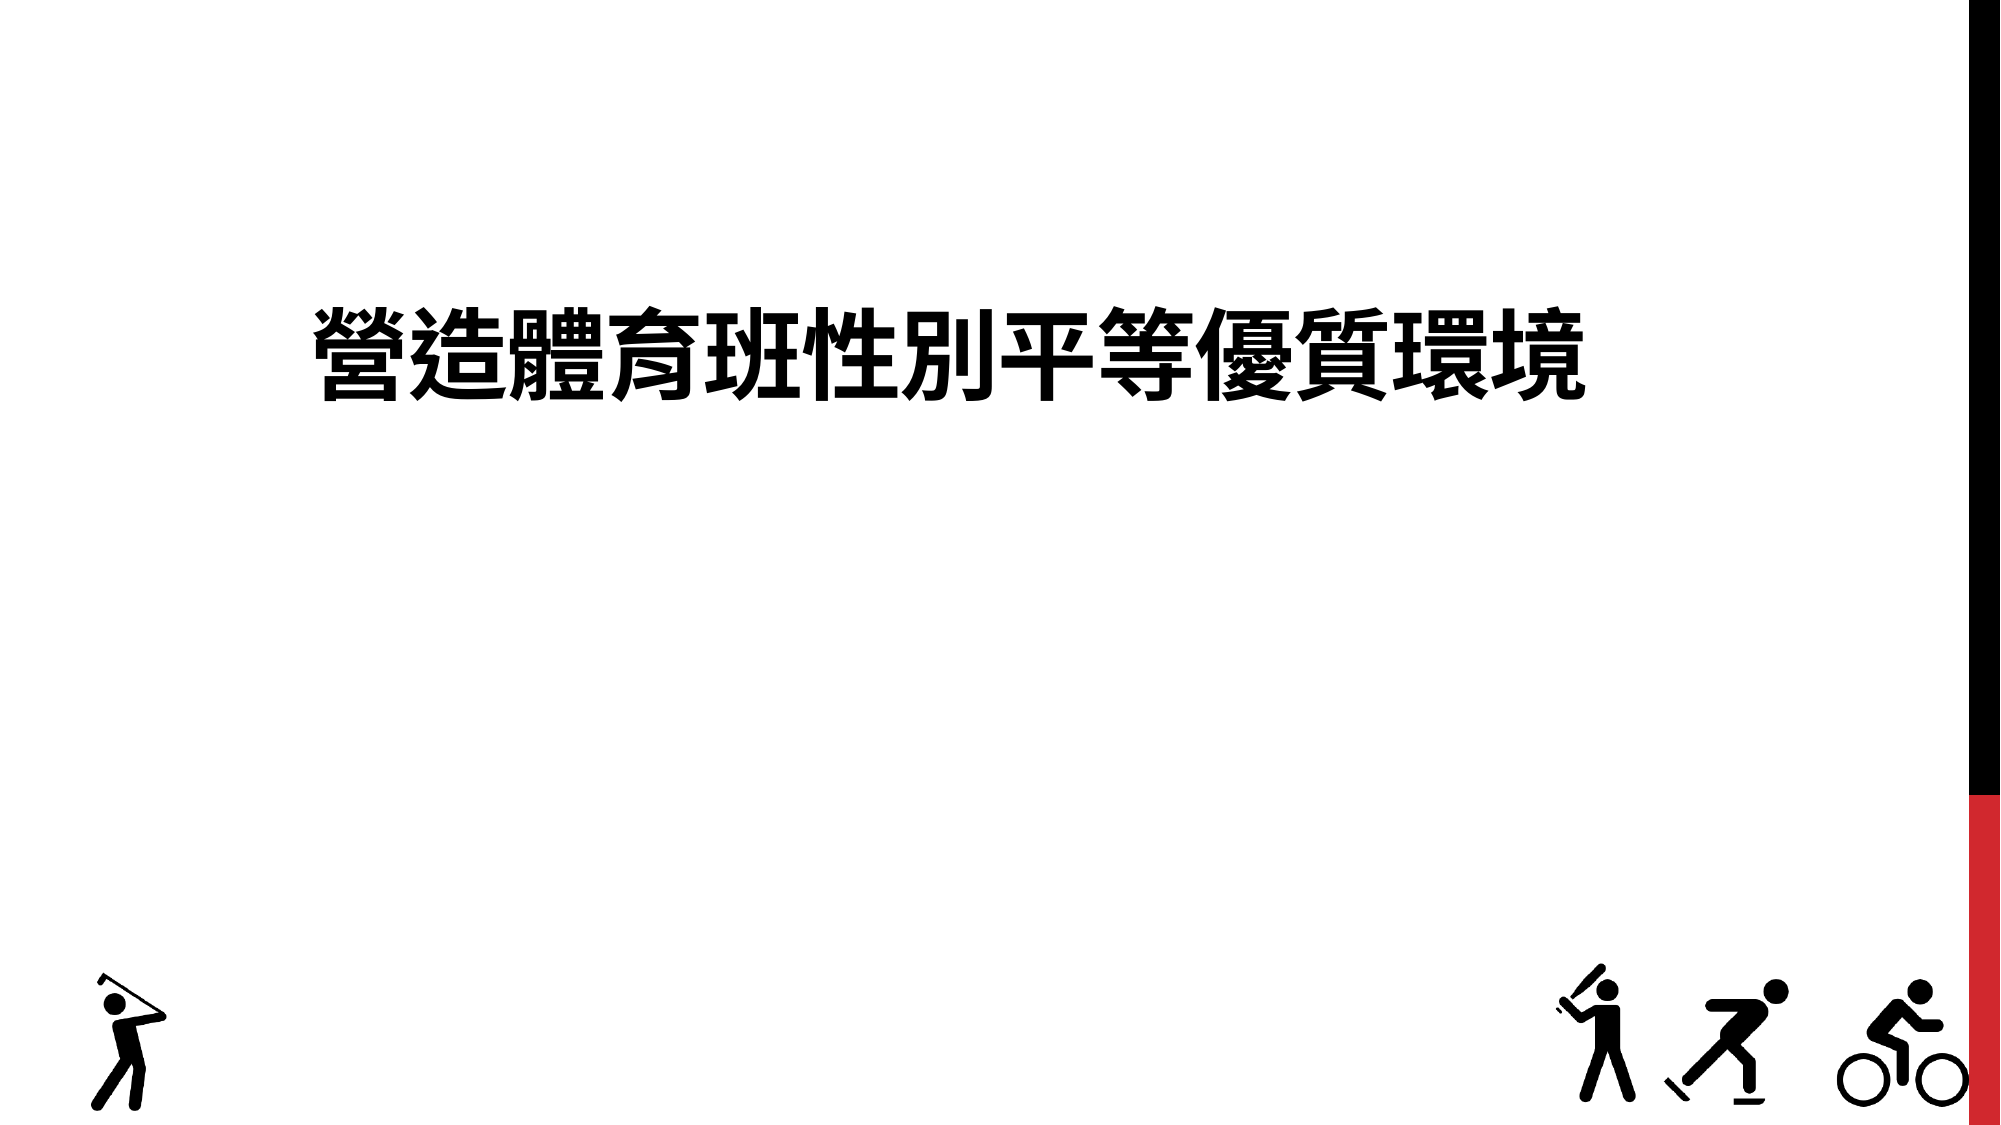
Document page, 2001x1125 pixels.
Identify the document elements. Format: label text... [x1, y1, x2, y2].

picture [1520, 957, 1801, 1117]
picture [1827, 967, 1978, 1118]
title 營造體育班性別平等優質環境 [99, 37, 1801, 788]
picture [53, 966, 204, 1117]
text_box [454, 363, 1596, 636]
